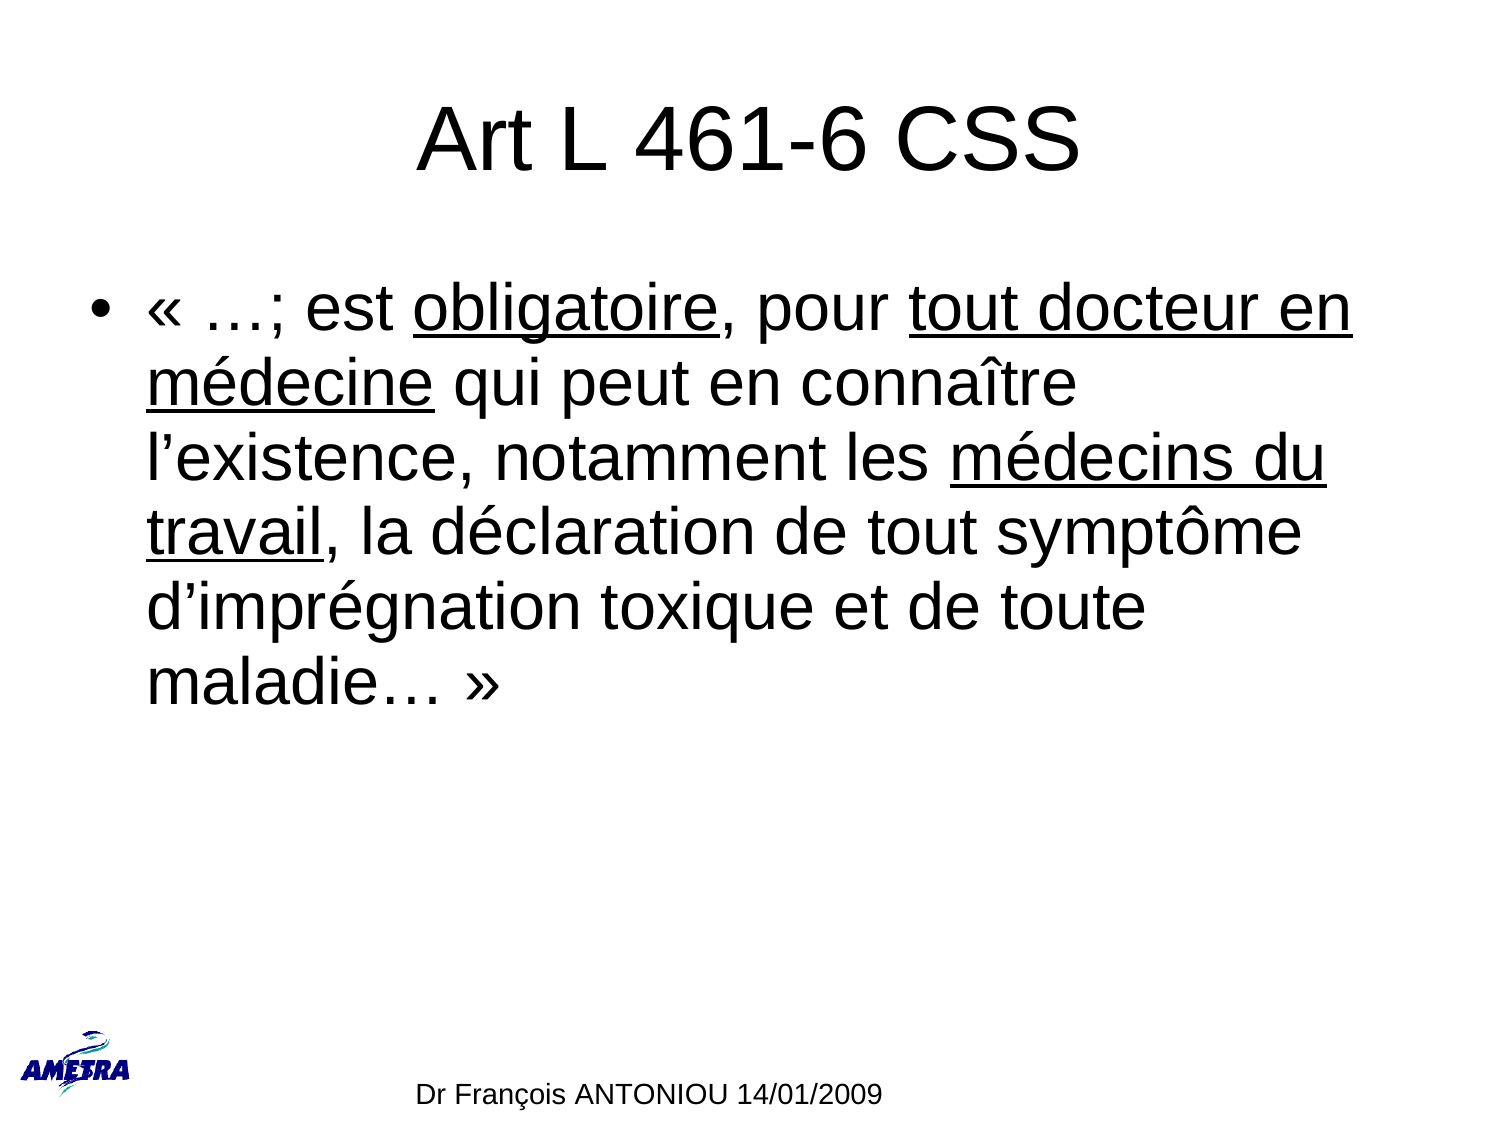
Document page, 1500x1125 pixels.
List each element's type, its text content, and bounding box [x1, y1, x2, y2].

title Art L 461-6 CSS [75, 45, 1426, 233]
picture [0, 1007, 154, 1125]
list « …; est obligatoire, pour tout docteur en médecine qui peut en connaître l’existence, notamment les médecins du travail, la déclaration de tout symptôme d’imprégnation toxique et de toute maladie… » [75, 262, 1426, 1005]
